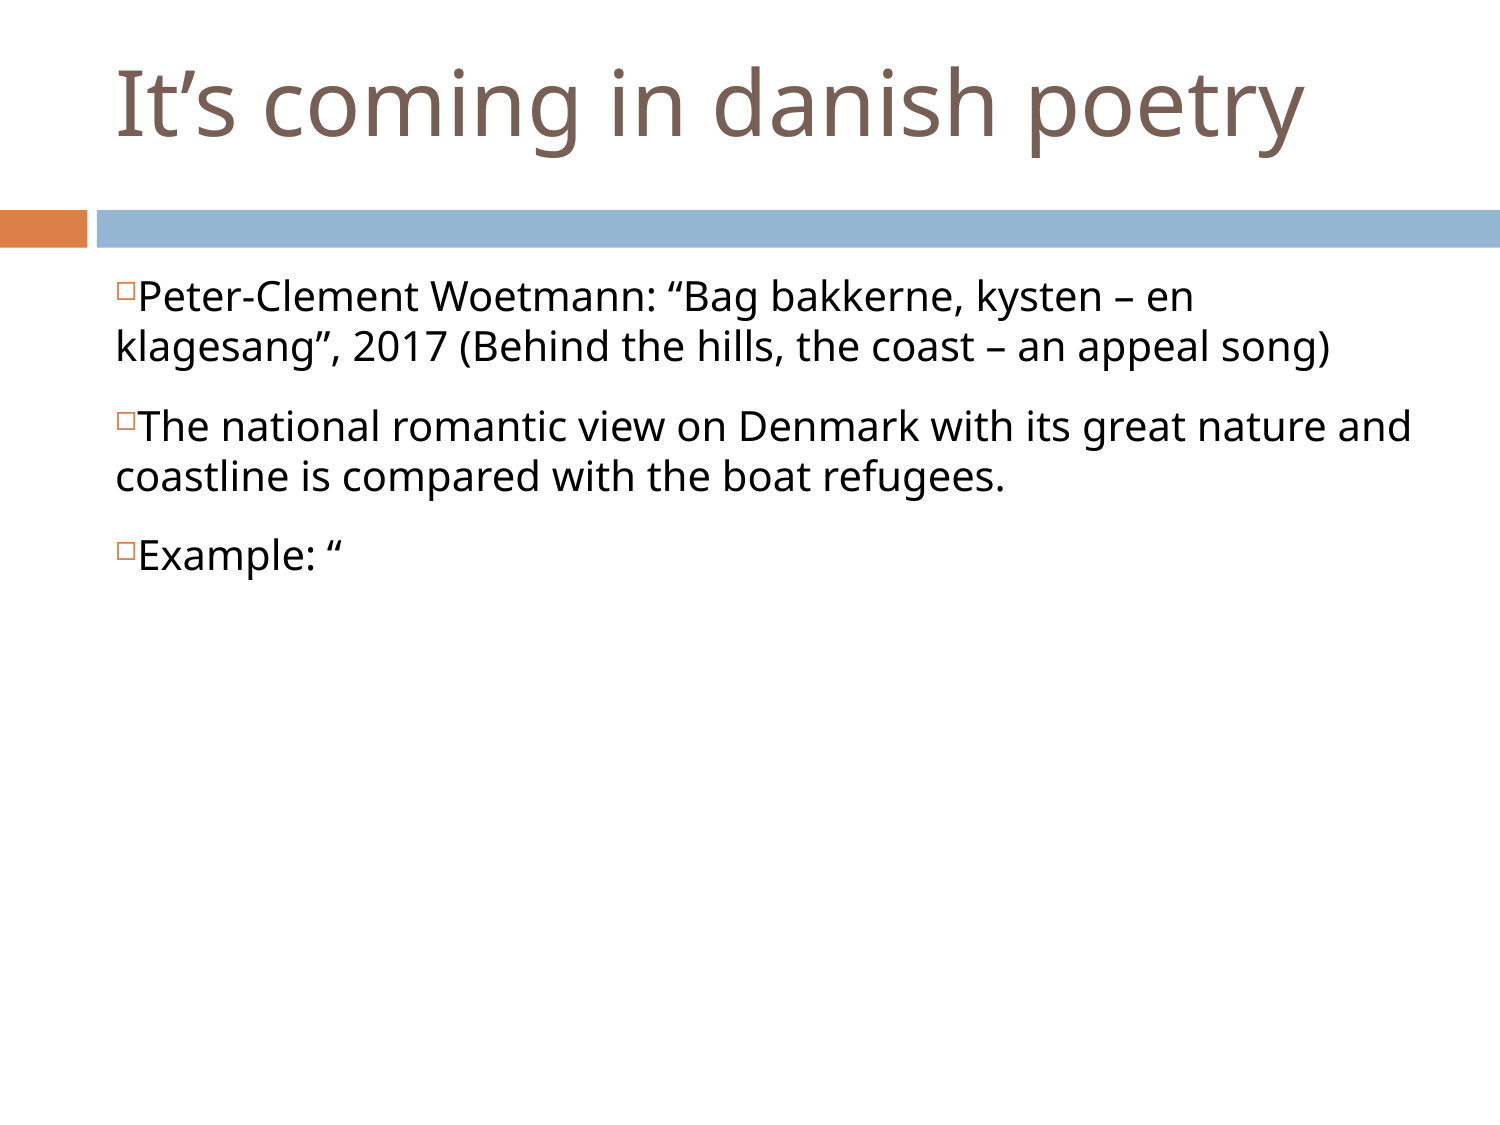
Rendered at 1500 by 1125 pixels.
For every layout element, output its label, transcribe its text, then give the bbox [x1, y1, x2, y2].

title It’s coming in danish poetry [100, 37, 1438, 200]
list Peter-Clement Woetmann: “Bag bakkerne, kysten – en klagesang”, 2017 (Behind the hills, the coast – an appeal song) The national romantic view on Denmark with its great nature and coastline is compared with the boat refugees. Example: “ [100, 262, 1438, 1000]
